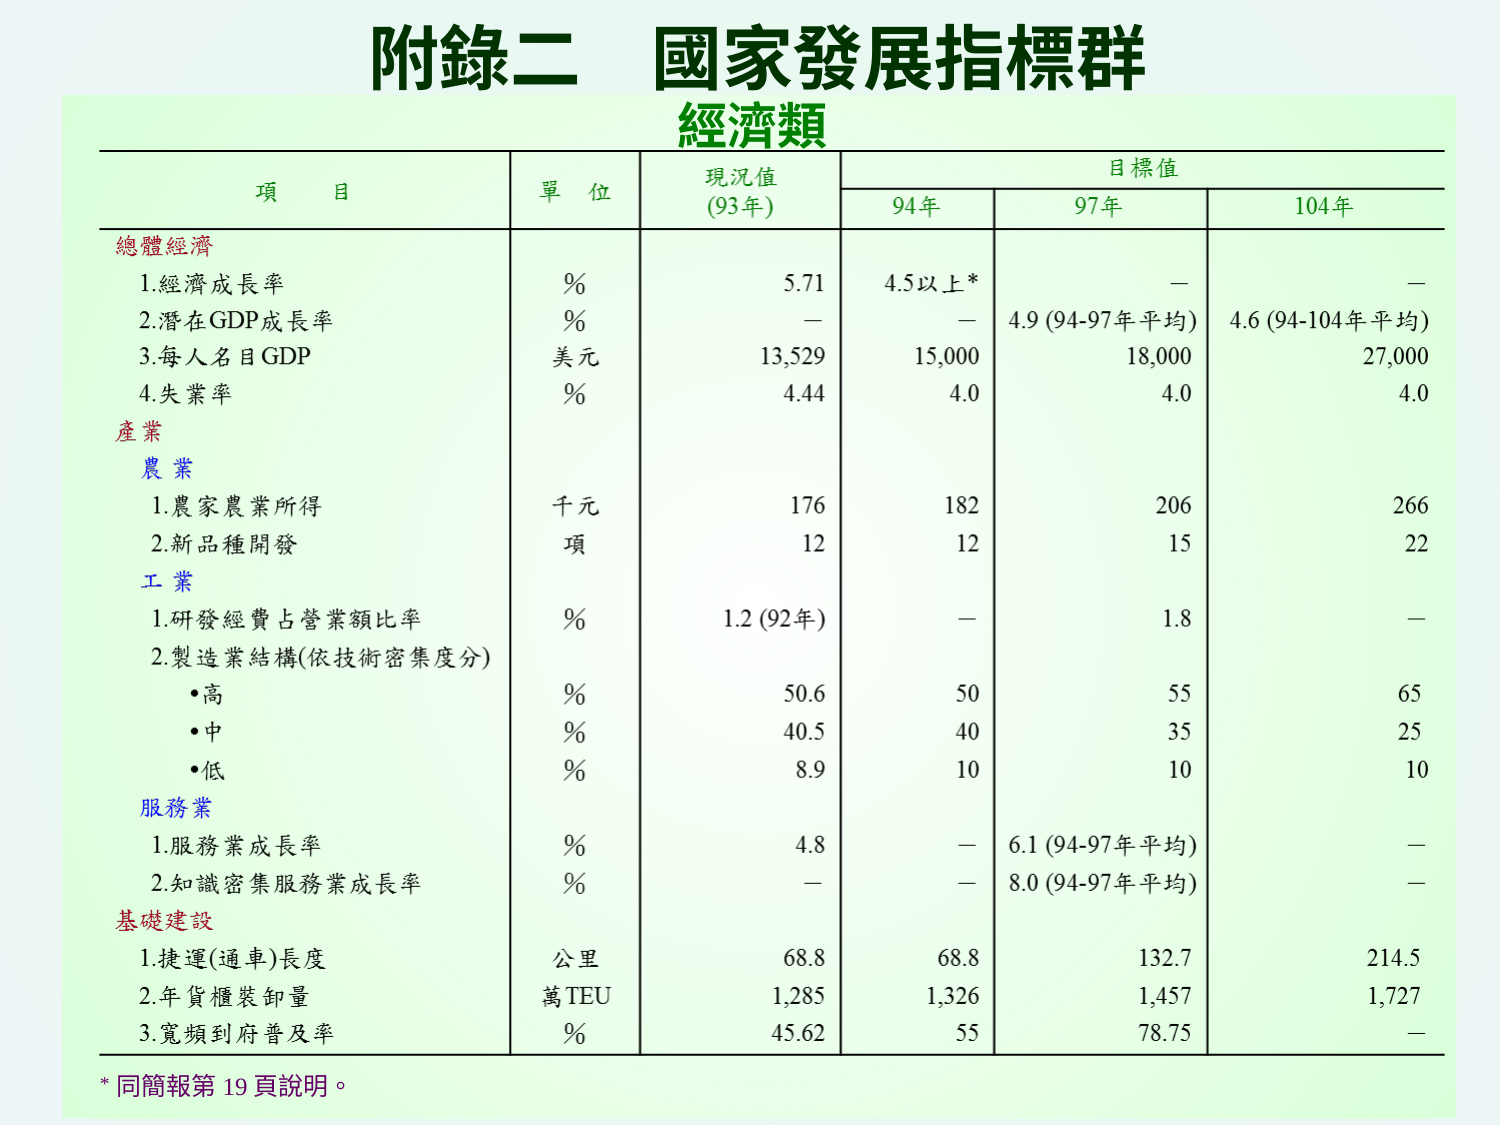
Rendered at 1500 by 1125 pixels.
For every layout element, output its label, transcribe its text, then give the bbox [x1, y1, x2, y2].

text_box *同簡報第19頁說明。 [85, 1058, 865, 1104]
text_box 經濟類 [110, 87, 1421, 144]
picture [99, 144, 1445, 1063]
text_box [62, 106, 1500, 1125]
text_box 附錄二 國家發展指標群 [5, 5, 1500, 106]
